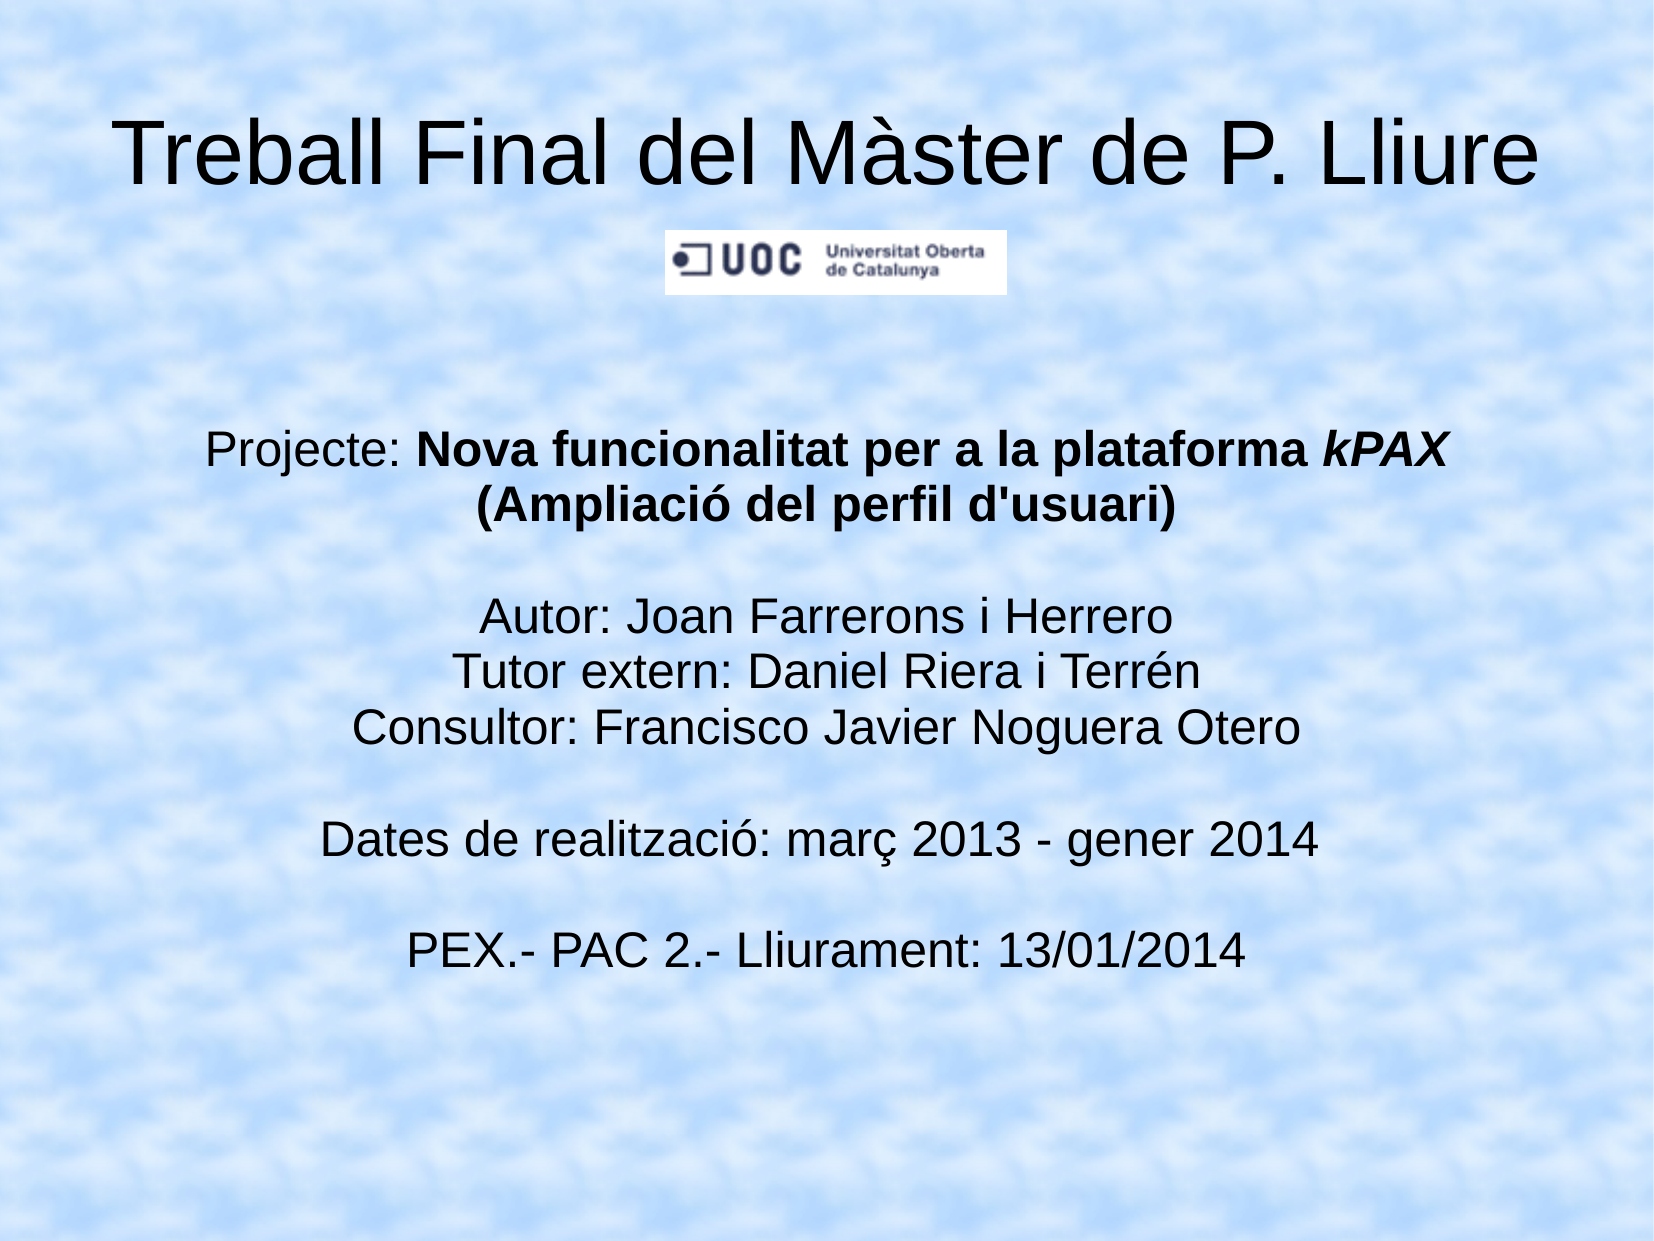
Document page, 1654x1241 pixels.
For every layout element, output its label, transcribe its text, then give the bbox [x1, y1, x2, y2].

subtitle Projecte: Nova funcionalitat per a la plataforma kPAX (Ampliació del perfil d'usuari) Autor: Joan Farrerons i Herrero Tutor extern: Daniel Riera i Terrén Consultor: Francisco Javier Noguera Otero Dates de realització: març 2013 - gener 2014 PEX.- PAC 2.- Lliurament: 13/01/2014 [82, 290, 1571, 1109]
title Treball Final del Màster de P. Lliure [82, 49, 1571, 257]
picture [0, 0, 1654, 1241]
